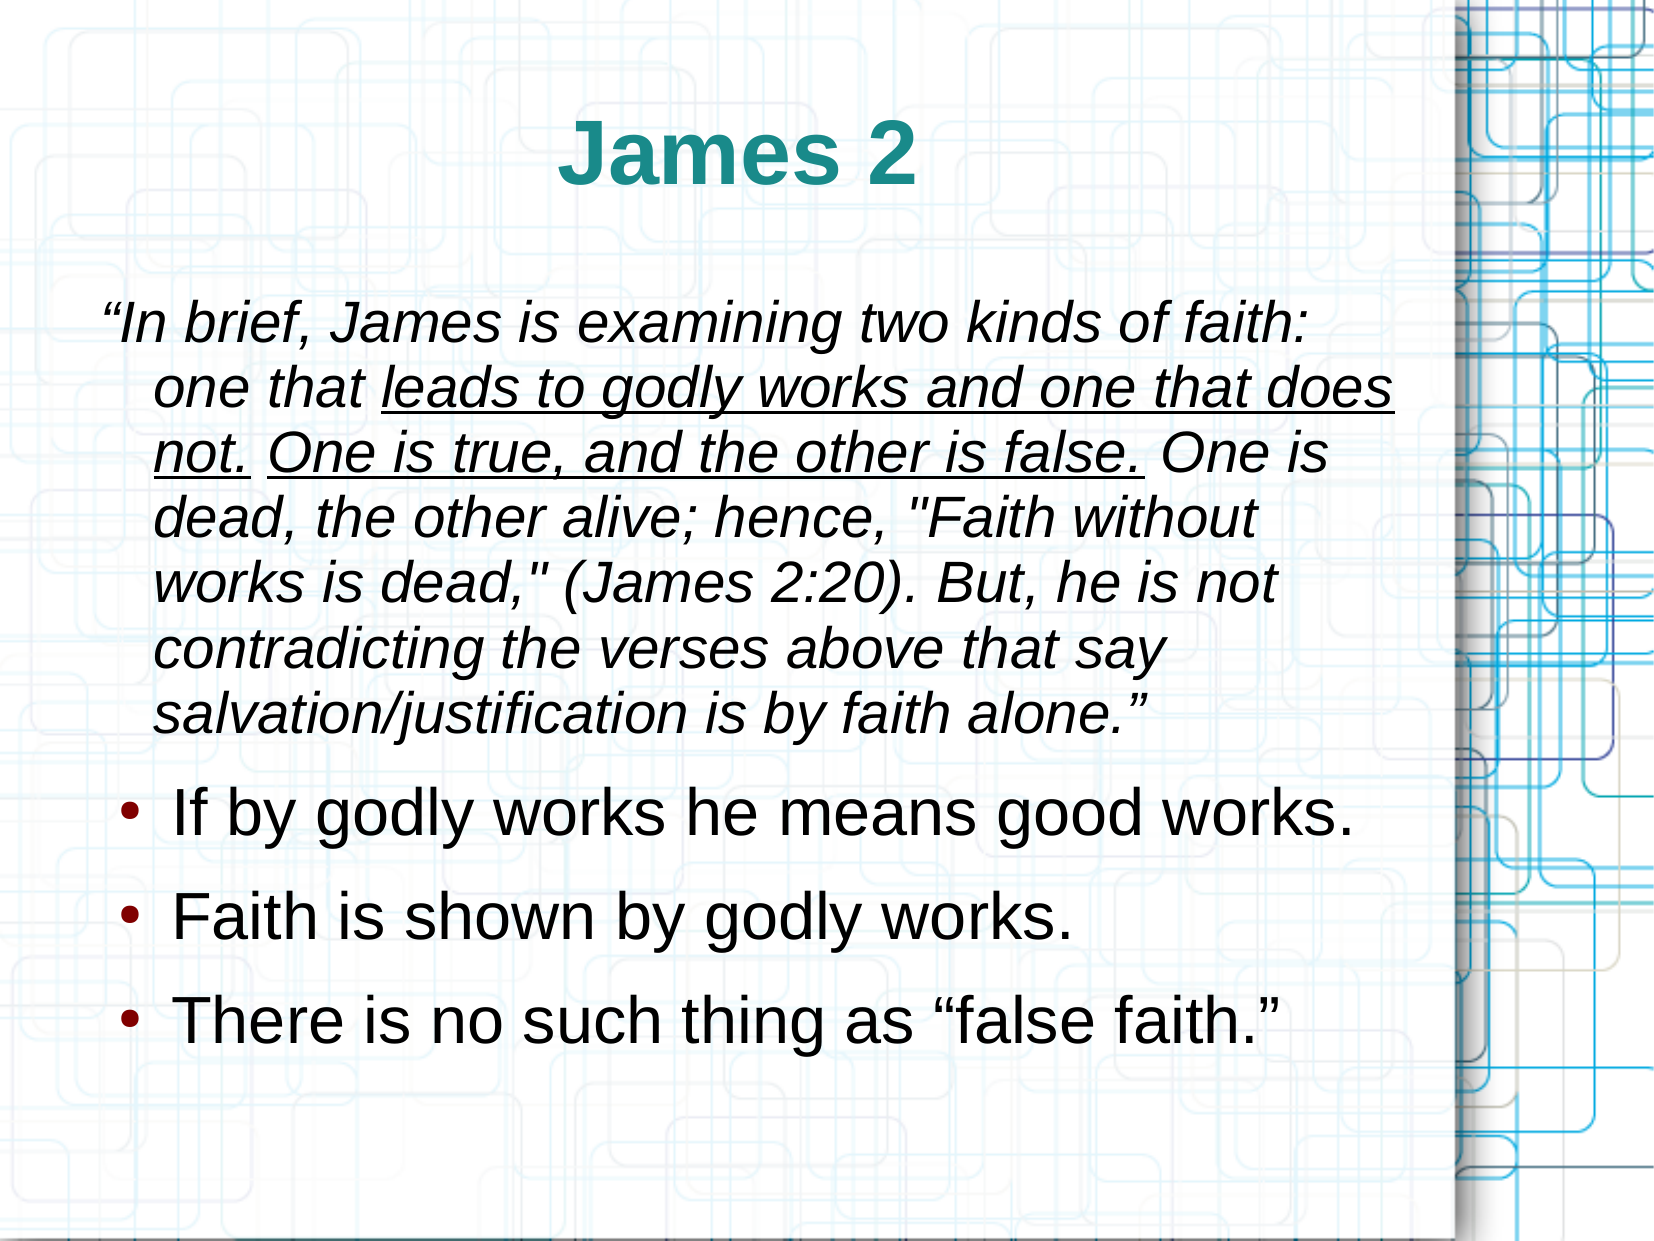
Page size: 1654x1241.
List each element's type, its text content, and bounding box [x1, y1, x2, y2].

list “In brief, James is examining two kinds of faith: one that leads to godly works and one that does not. One is true, and the other is false. One is dead, the other alive; hence, "Faith without works is dead," (James 2:20). But, he is not contradicting the verses above that say salvation/justification is by faith alone.” If by godly works he means good works. Faith is shown by godly works. There is no such thing as “false faith.” [82, 290, 1418, 1150]
picture [0, 0, 1654, 1241]
title James 2 [59, 49, 1418, 257]
